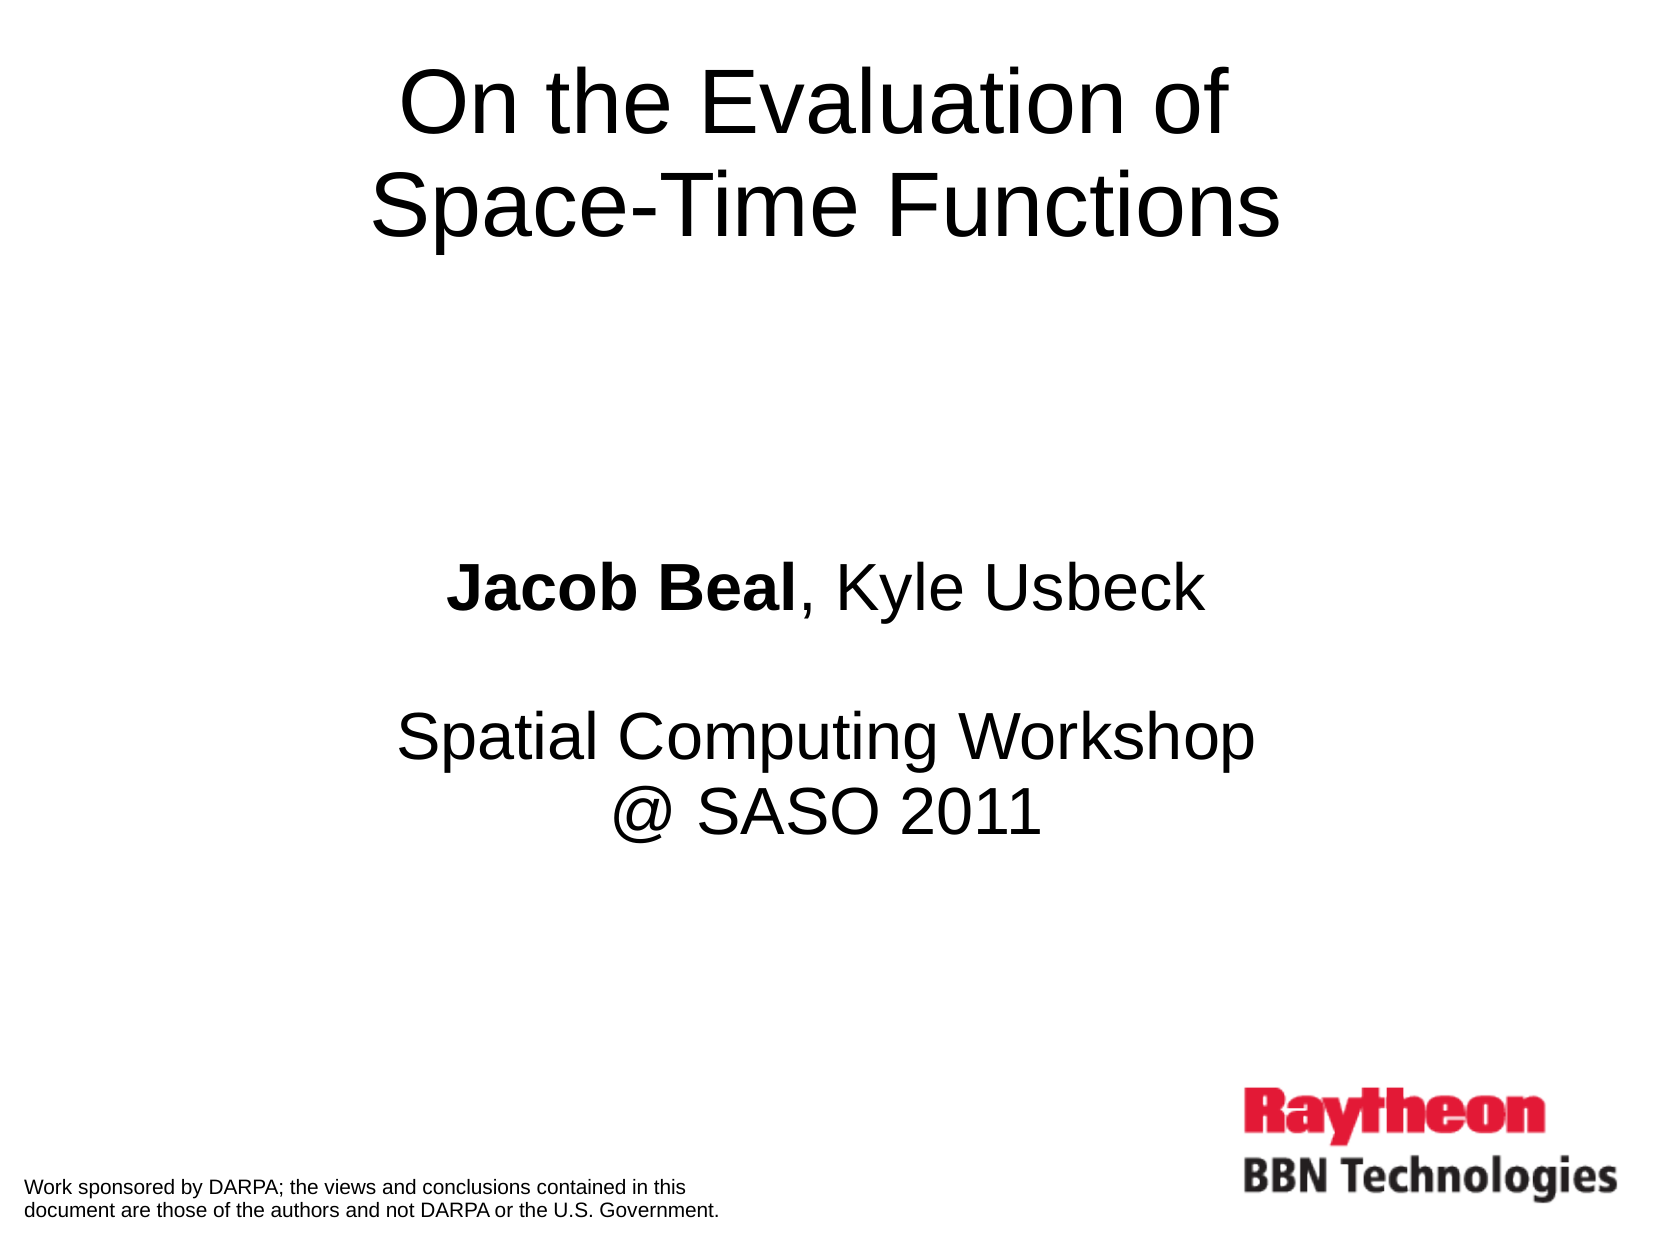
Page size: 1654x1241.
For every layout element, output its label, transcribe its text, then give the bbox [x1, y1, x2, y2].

subtitle Jacob Beal, Kyle Usbeck Spatial Computing Workshop @ SASO 2011 [82, 290, 1571, 1109]
picture [1233, 1080, 1633, 1221]
text_box Work sponsored by DARPA; the views and conclusions contained in this document are those of the authors and not DARPA or the U.S. Government. [9, 1168, 776, 1232]
title On the Evaluation of Space-Time Functions [82, 49, 1571, 257]
